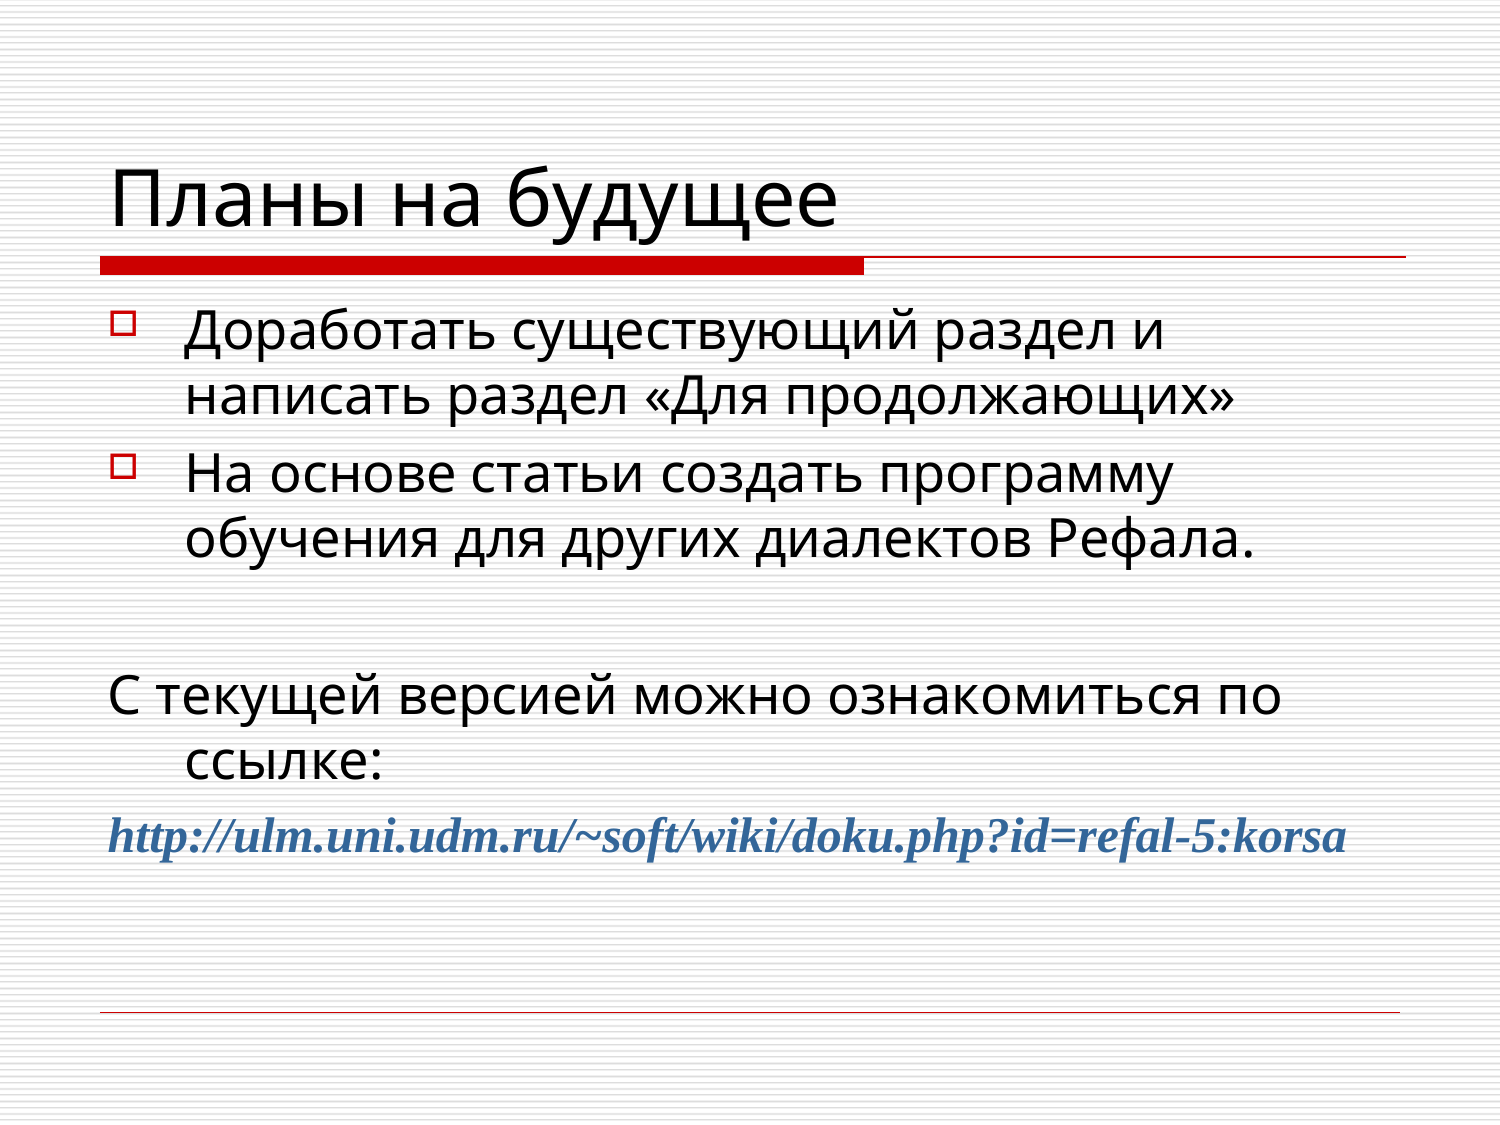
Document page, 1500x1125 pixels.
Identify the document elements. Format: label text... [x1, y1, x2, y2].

list Доработать существующий раздел и написать раздел «Для продолжающих» На основе статьи создать программу обучения для других диалектов Рефала. С текущей версией можно ознакомиться по ссылке: http://ulm.uni.udm.ru/~soft/wiki/doku.php?id=refal-5:korsa [92, 287, 1406, 988]
picture [0, 0, 1500, 1125]
title Планы на будущее [94, 49, 1407, 250]
